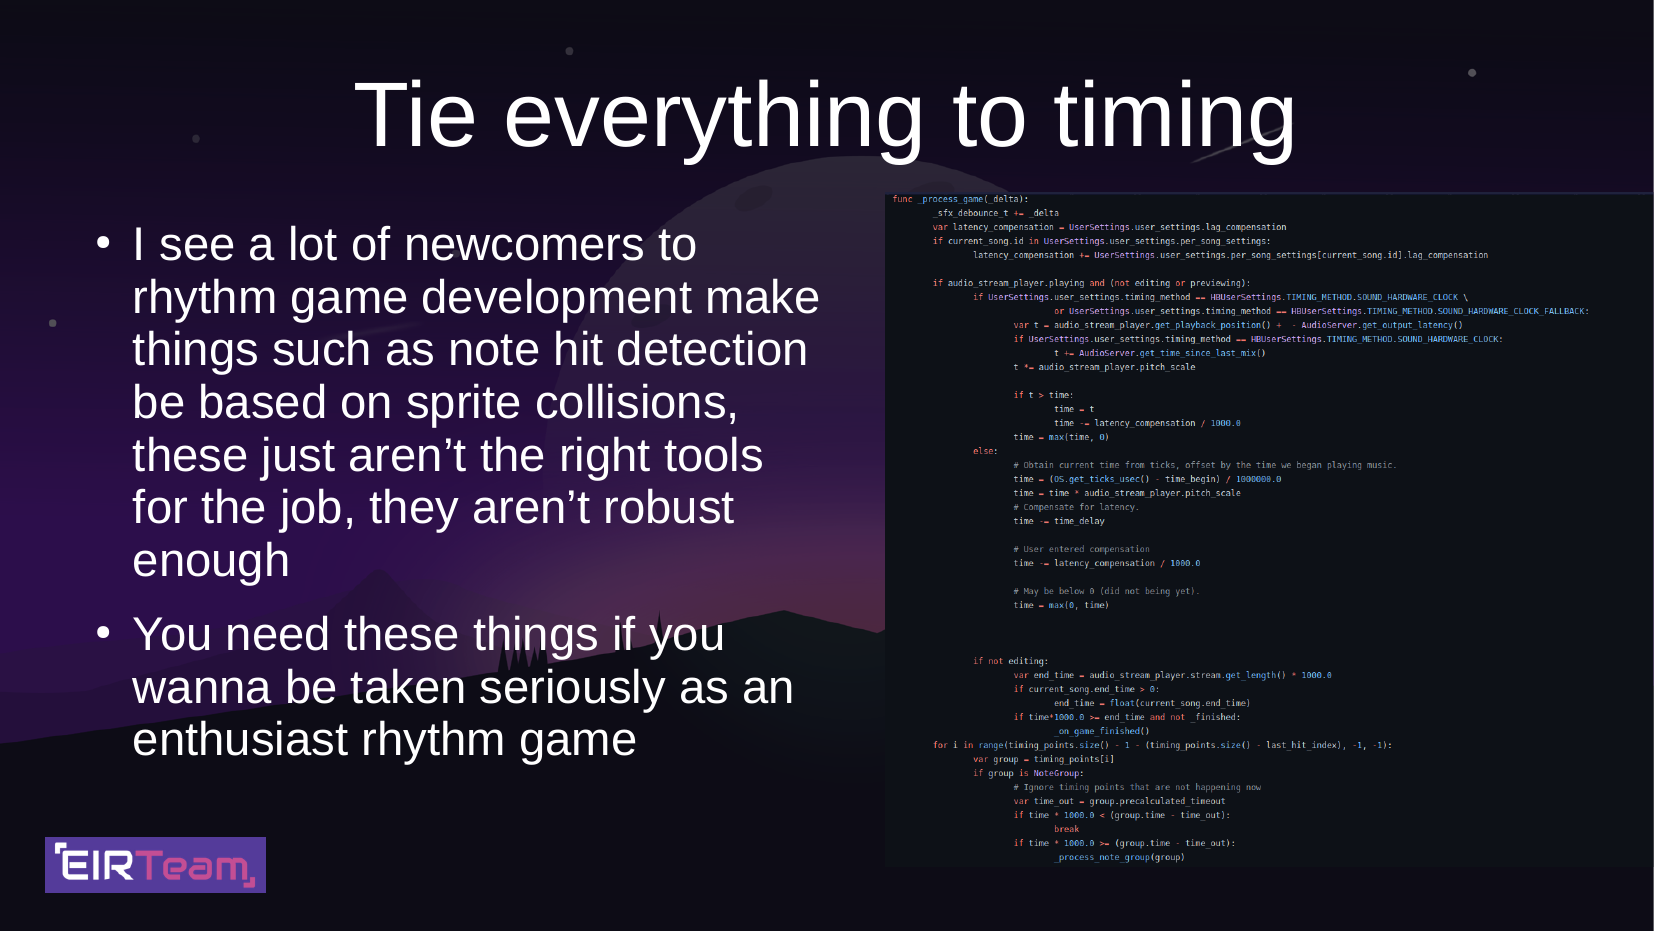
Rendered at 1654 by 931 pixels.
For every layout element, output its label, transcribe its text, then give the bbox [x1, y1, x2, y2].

title Tie everything to timing [82, 37, 1571, 193]
list I see a lot of newcomers to rhythm game development make things such as note hit detection be based on sprite collisions, these just aren’t the right tools for the job, they aren’t robust enough You need these things if you wanna be taken seriously as an enthusiast rhythm game [82, 217, 827, 768]
picture [0, 0, 1654, 931]
